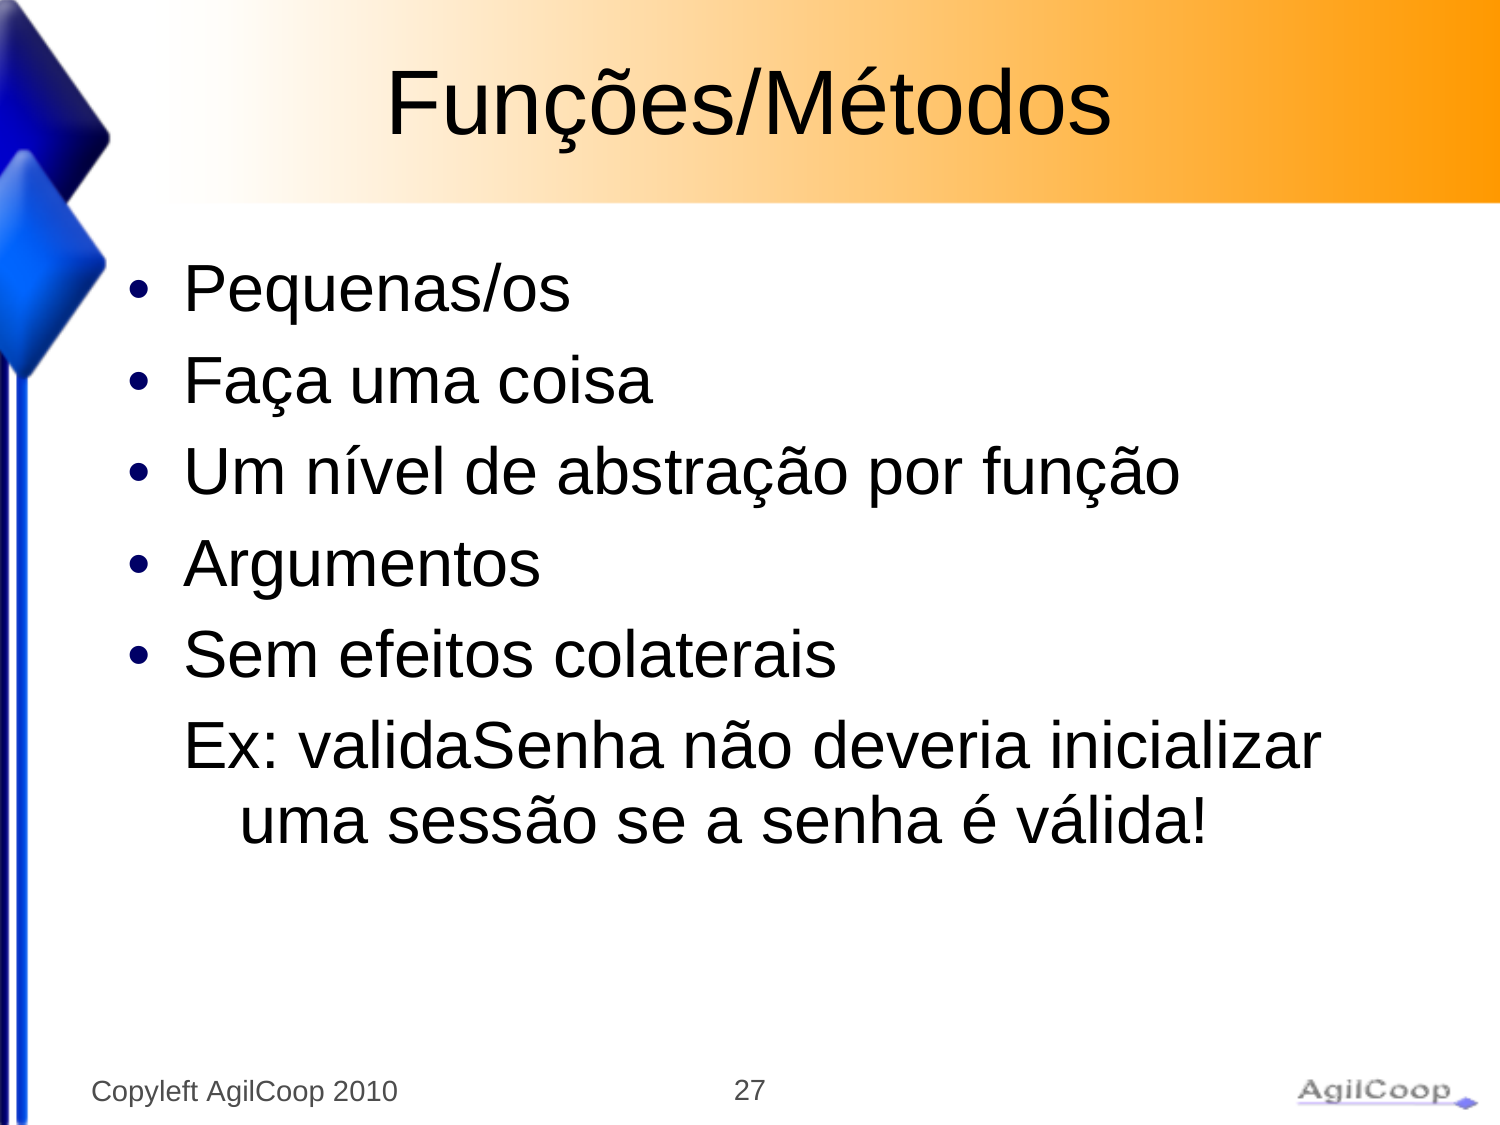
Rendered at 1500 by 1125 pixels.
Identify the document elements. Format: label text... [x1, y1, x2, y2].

picture [0, 0, 1500, 1125]
list Pequenas/os Faça uma coisa Um nível de abstração por função Argumentos Sem efeitos colaterais Ex: validaSenha não deveria inicializar uma sessão se a senha é válida! [112, 243, 1426, 1006]
title Funções/Métodos [75, 8, 1426, 197]
